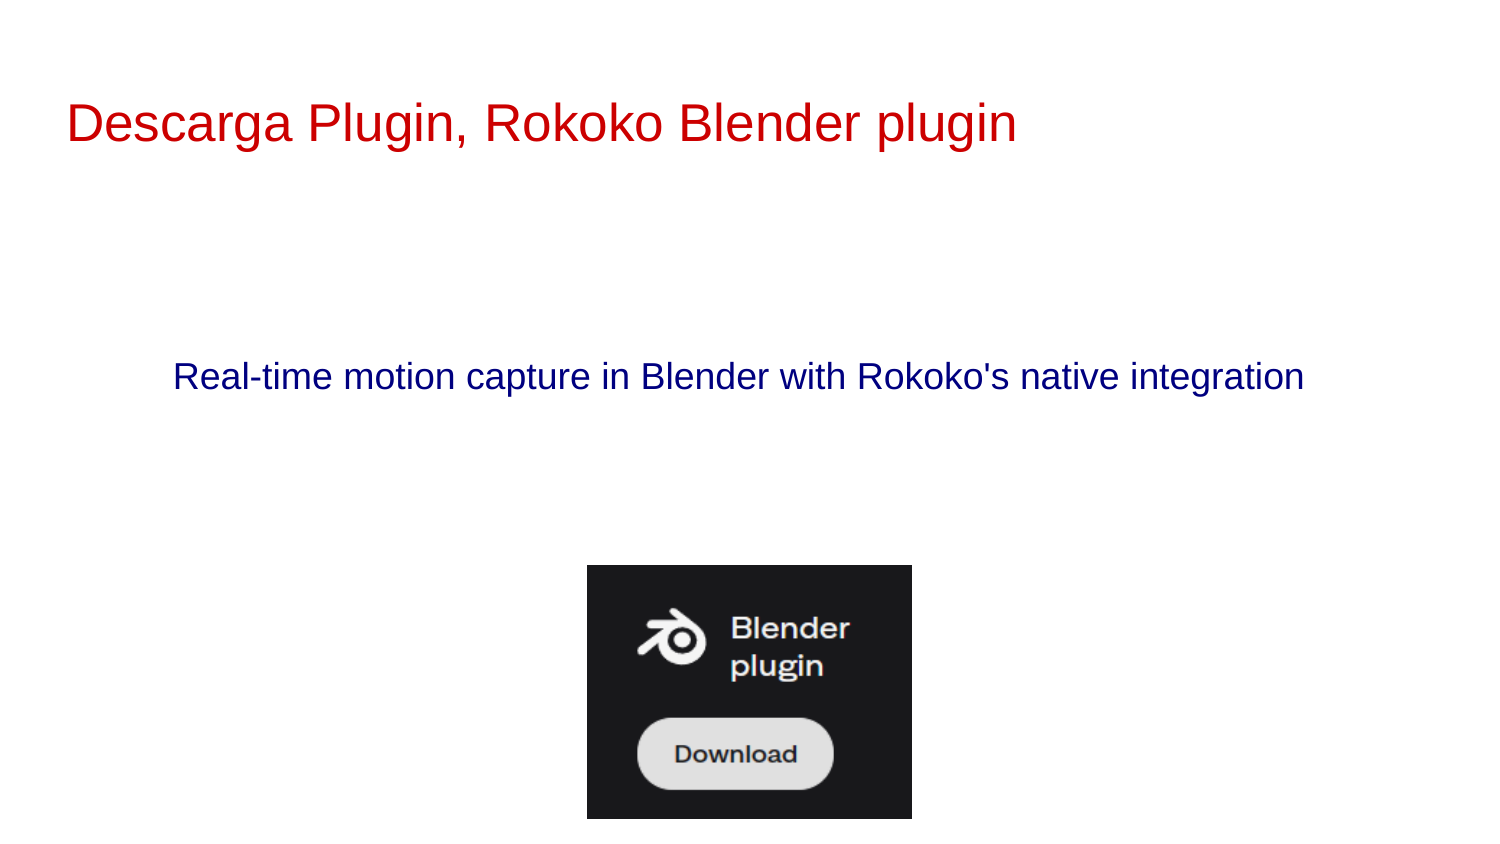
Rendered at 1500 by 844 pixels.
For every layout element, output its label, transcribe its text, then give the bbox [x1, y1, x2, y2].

title Descarga Plugin, Rokoko Blender plugin [51, 72, 1449, 167]
text_box Real-time motion capture in Blender with Rokoko's native integration [88, 336, 1390, 413]
picture [587, 565, 912, 819]
